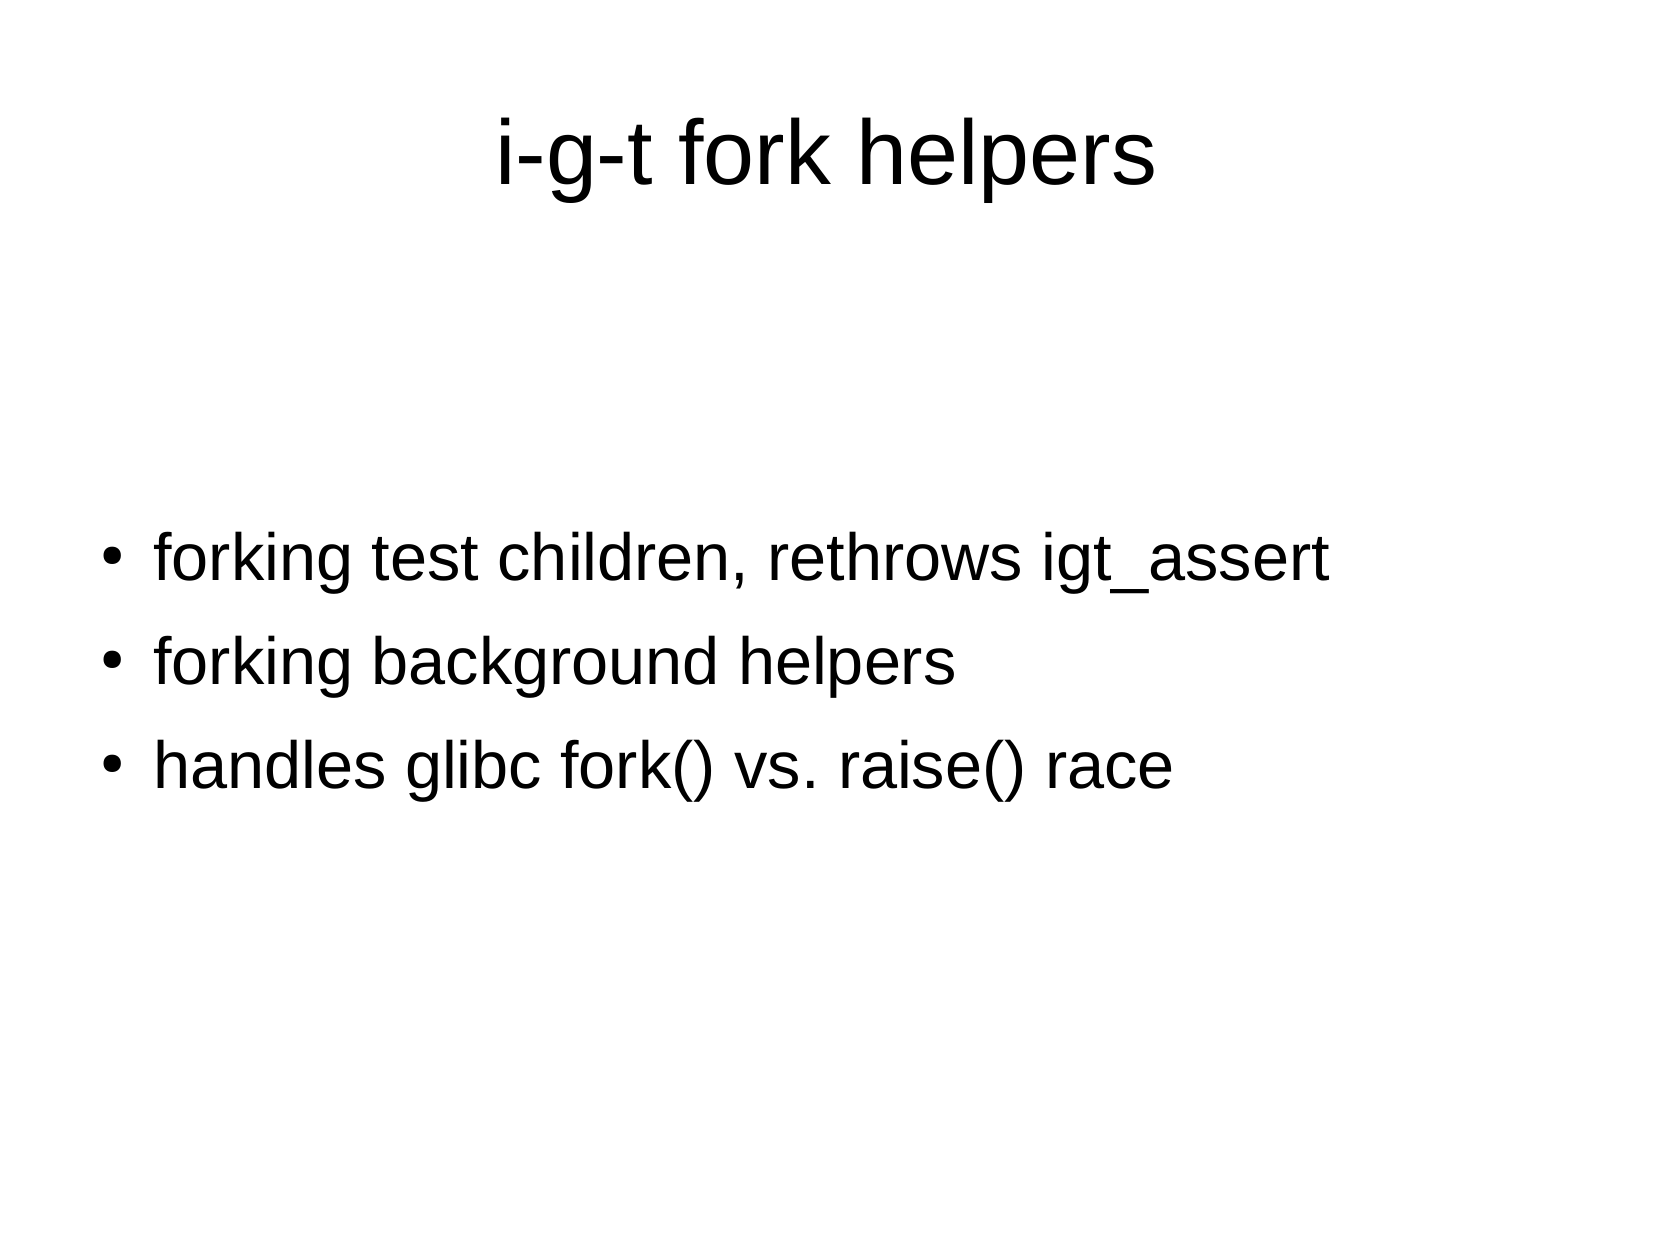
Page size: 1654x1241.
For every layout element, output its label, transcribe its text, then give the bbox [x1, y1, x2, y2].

list forking test children, rethrows igt_assert forking background helpers handles glibc fork() vs. raise() race [82, 519, 1571, 1109]
title i-g-t fork helpers [82, 49, 1571, 257]
